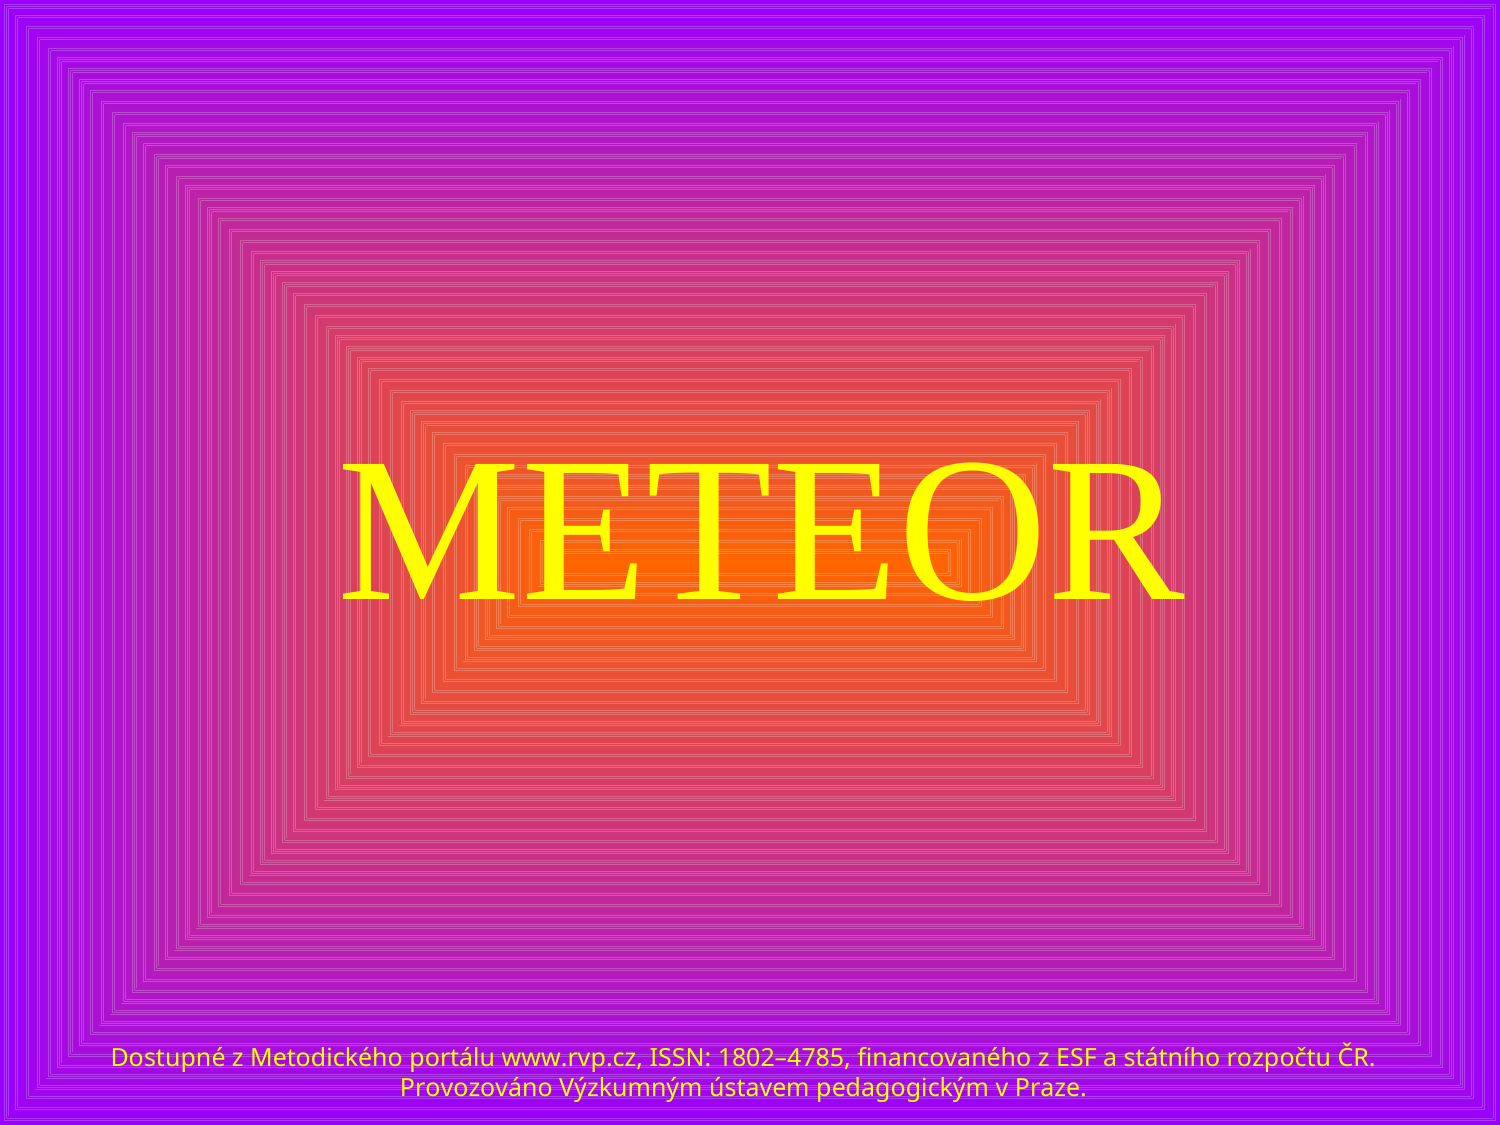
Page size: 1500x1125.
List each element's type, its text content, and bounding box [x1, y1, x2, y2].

text_box METEOR [100, 385, 1424, 649]
text_box Dostupné z Metodického portálu www.rvp.cz, ISSN: 1802–4785, financovaného z ESF a státního rozpočtu ČR. Provozováno Výzkumným ústavem pedagogickým v Praze. [35, 1041, 1454, 1102]
